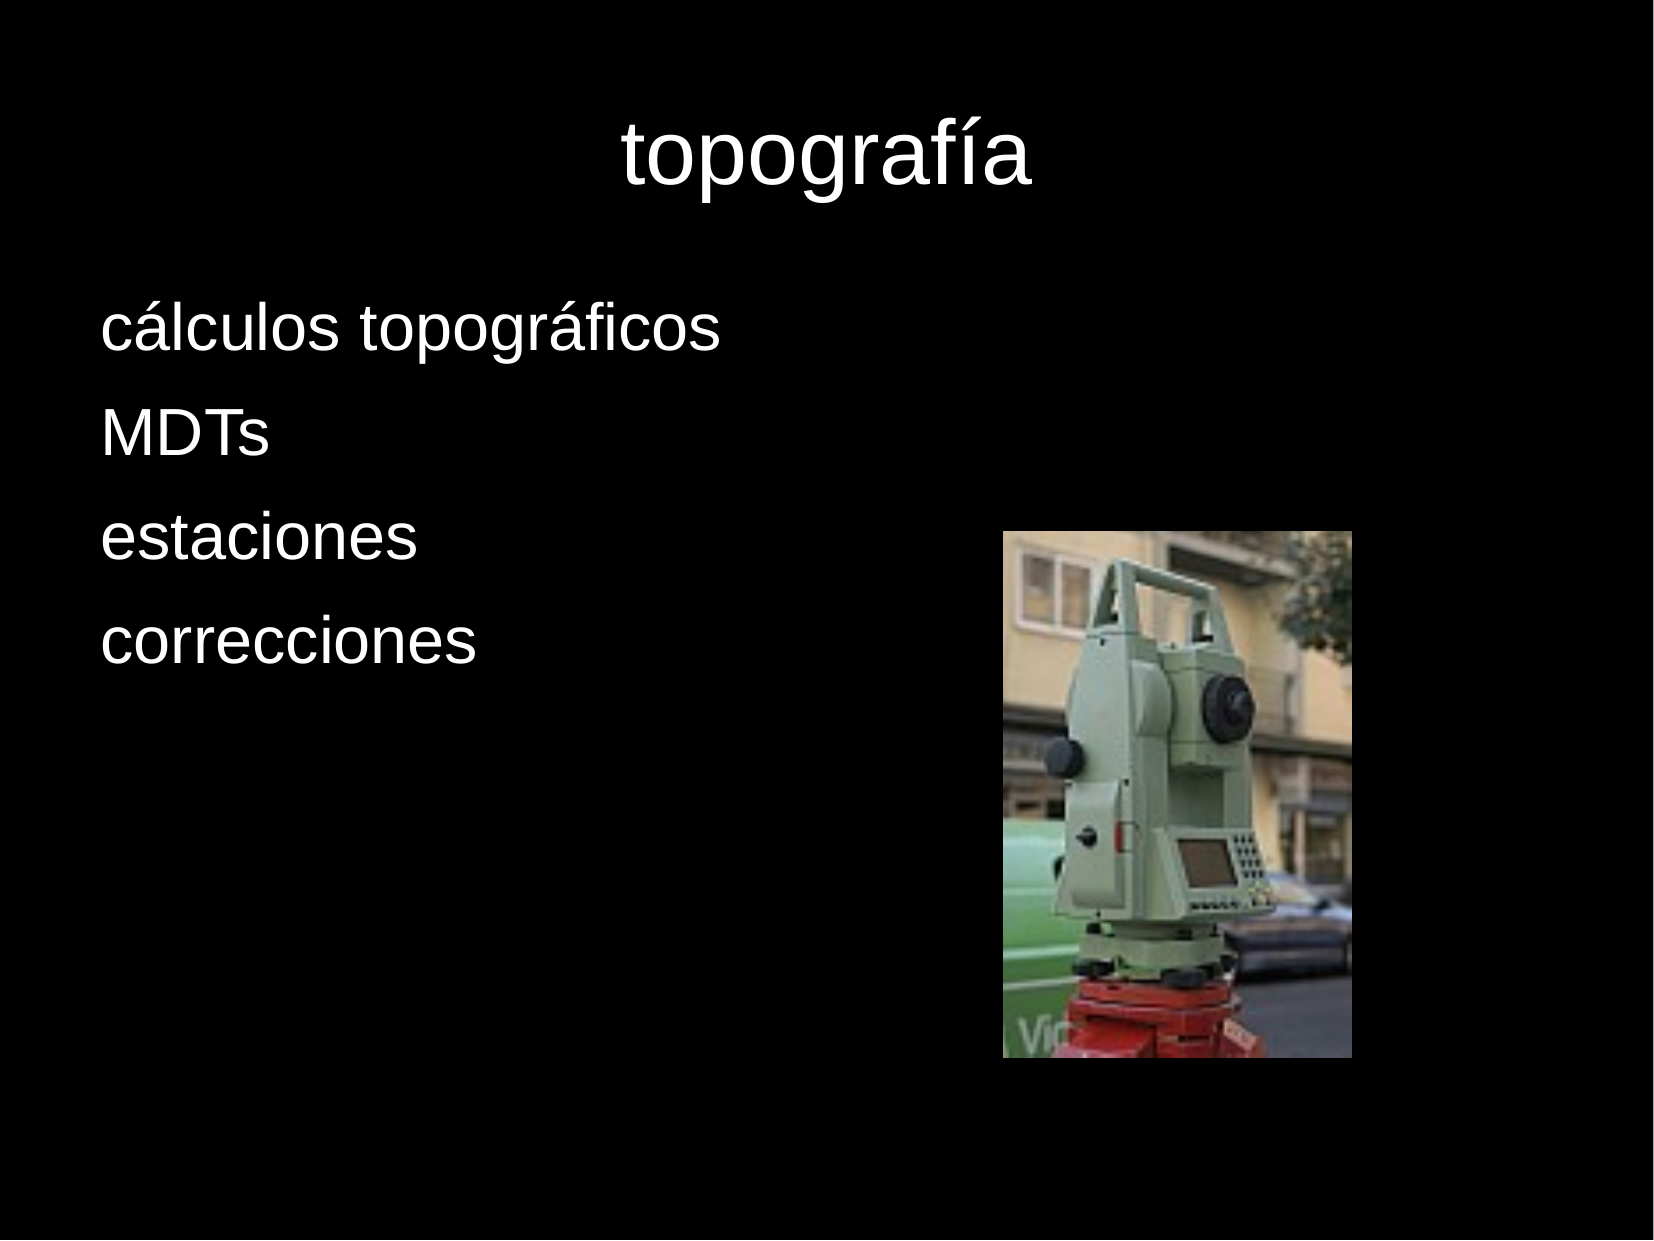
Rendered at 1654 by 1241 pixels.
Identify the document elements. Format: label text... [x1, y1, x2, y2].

picture [1003, 531, 1352, 1058]
title topografía [82, 56, 1571, 250]
list cálculos topográficos MDTs estaciones correcciones [82, 290, 809, 1094]
